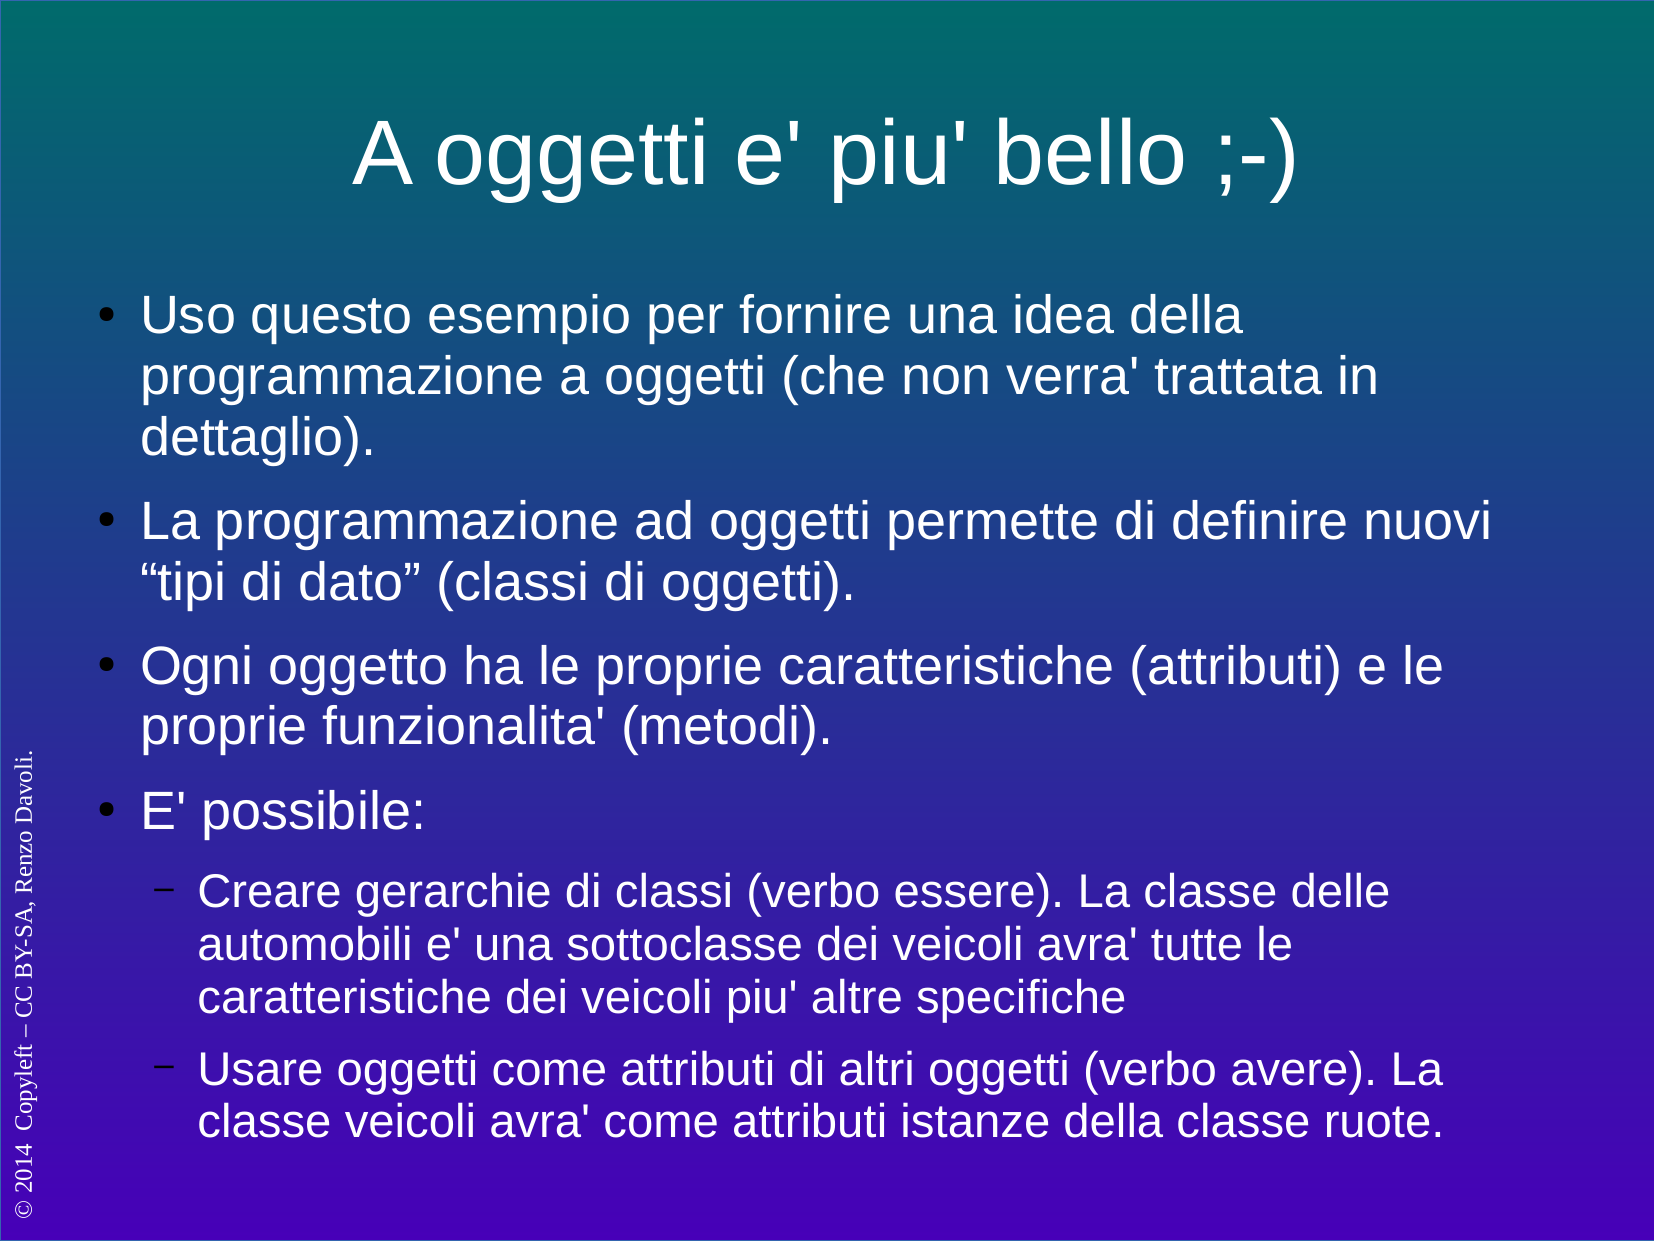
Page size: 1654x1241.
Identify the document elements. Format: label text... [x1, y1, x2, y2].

title A oggetti e' piu' bello ;-) [82, 49, 1571, 257]
list Uso questo esempio per fornire una idea della programmazione a oggetti (che non verra' trattata in dettaglio). La programmazione ad oggetti permette di definire nuovi “tipi di dato” (classi di oggetti). Ogni oggetto ha le proprie caratteristiche (attributi) e le proprie funzionalita' (metodi). E' possibile: Creare gerarchie di classi (verbo essere). La classe delle automobili e' una sottoclasse dei veicoli avra' tutte le caratteristiche dei veicoli piu' altre specifiche Usare oggetti come attributi di altri oggetti (verbo avere). La classe veicoli avra' come attributi istanze della classe ruote. [82, 285, 1571, 1156]
